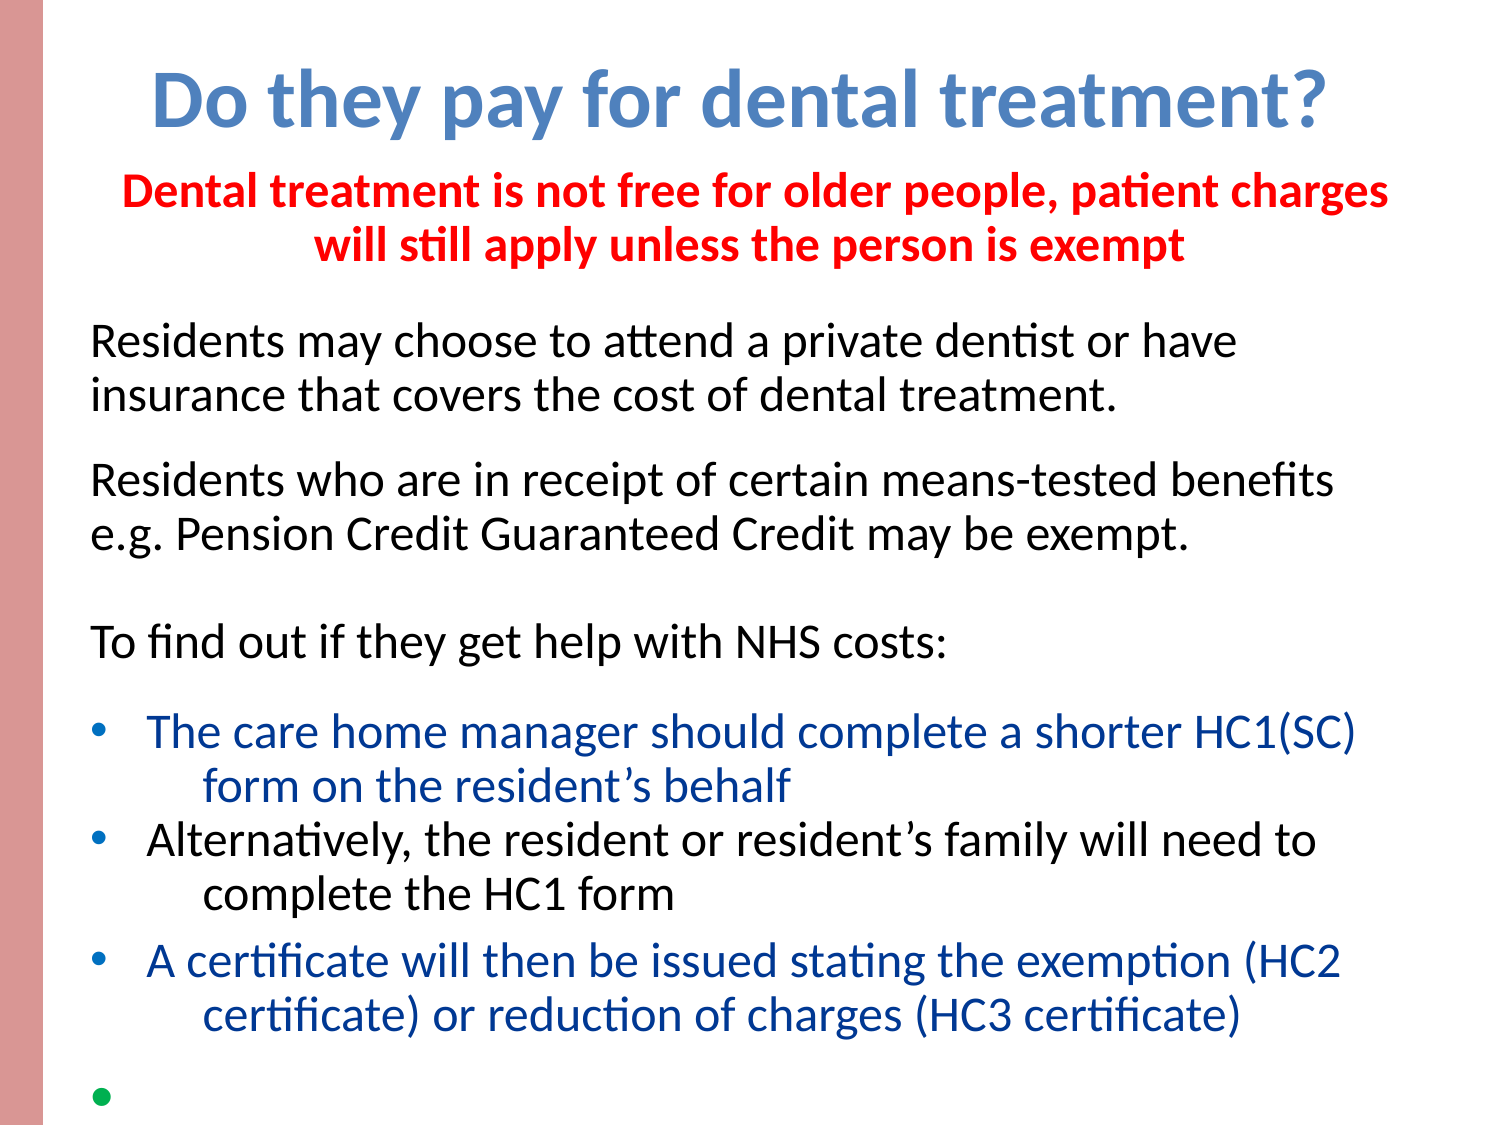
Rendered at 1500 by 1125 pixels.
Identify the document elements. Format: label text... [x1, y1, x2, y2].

text_box [0, 0, 41, 1125]
title Do they pay for dental treatment? [75, 0, 1426, 157]
list Dental treatment is not free for older people, patient charges will still apply unless the person is exempt Residents may choose to attend a private dentist or have insurance that covers the cost of dental treatment. Residents who are in receipt of certain means-tested benefits e.g. Pension Credit Guaranteed Credit may be exempt. To find out if they get help with NHS costs: The care home manager should complete a shorter HC1(SC) form on the resident’s behalf Alternatively, the resident or resident’s family will need to complete the HC1 form A certificate will then be issued stating the exemption (HC2 certificate) or reduction of charges (HC3 certificate) [75, 157, 1426, 1099]
